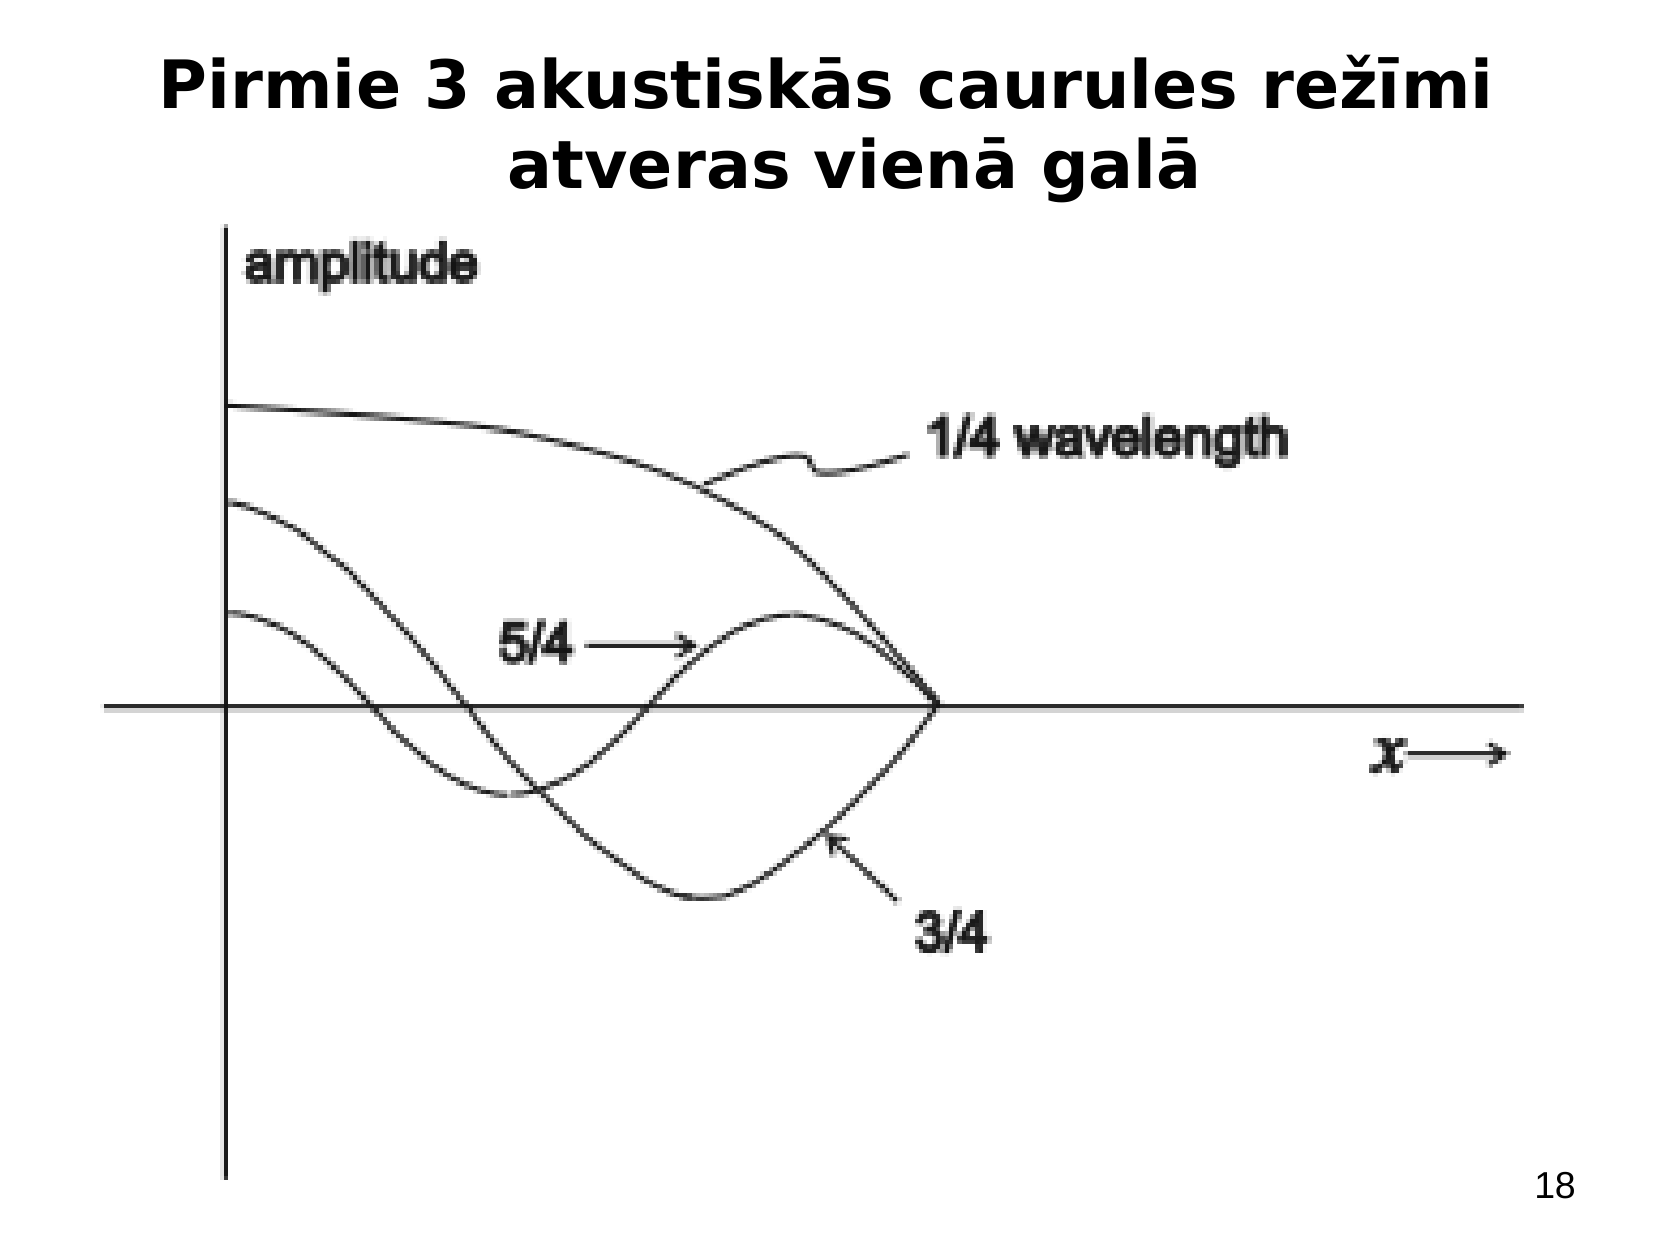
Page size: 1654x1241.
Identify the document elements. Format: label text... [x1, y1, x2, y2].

picture [96, 224, 1524, 1186]
title Pirmie 3 akustiskās caurules režīmi atveras vienā galā [82, 49, 1571, 196]
